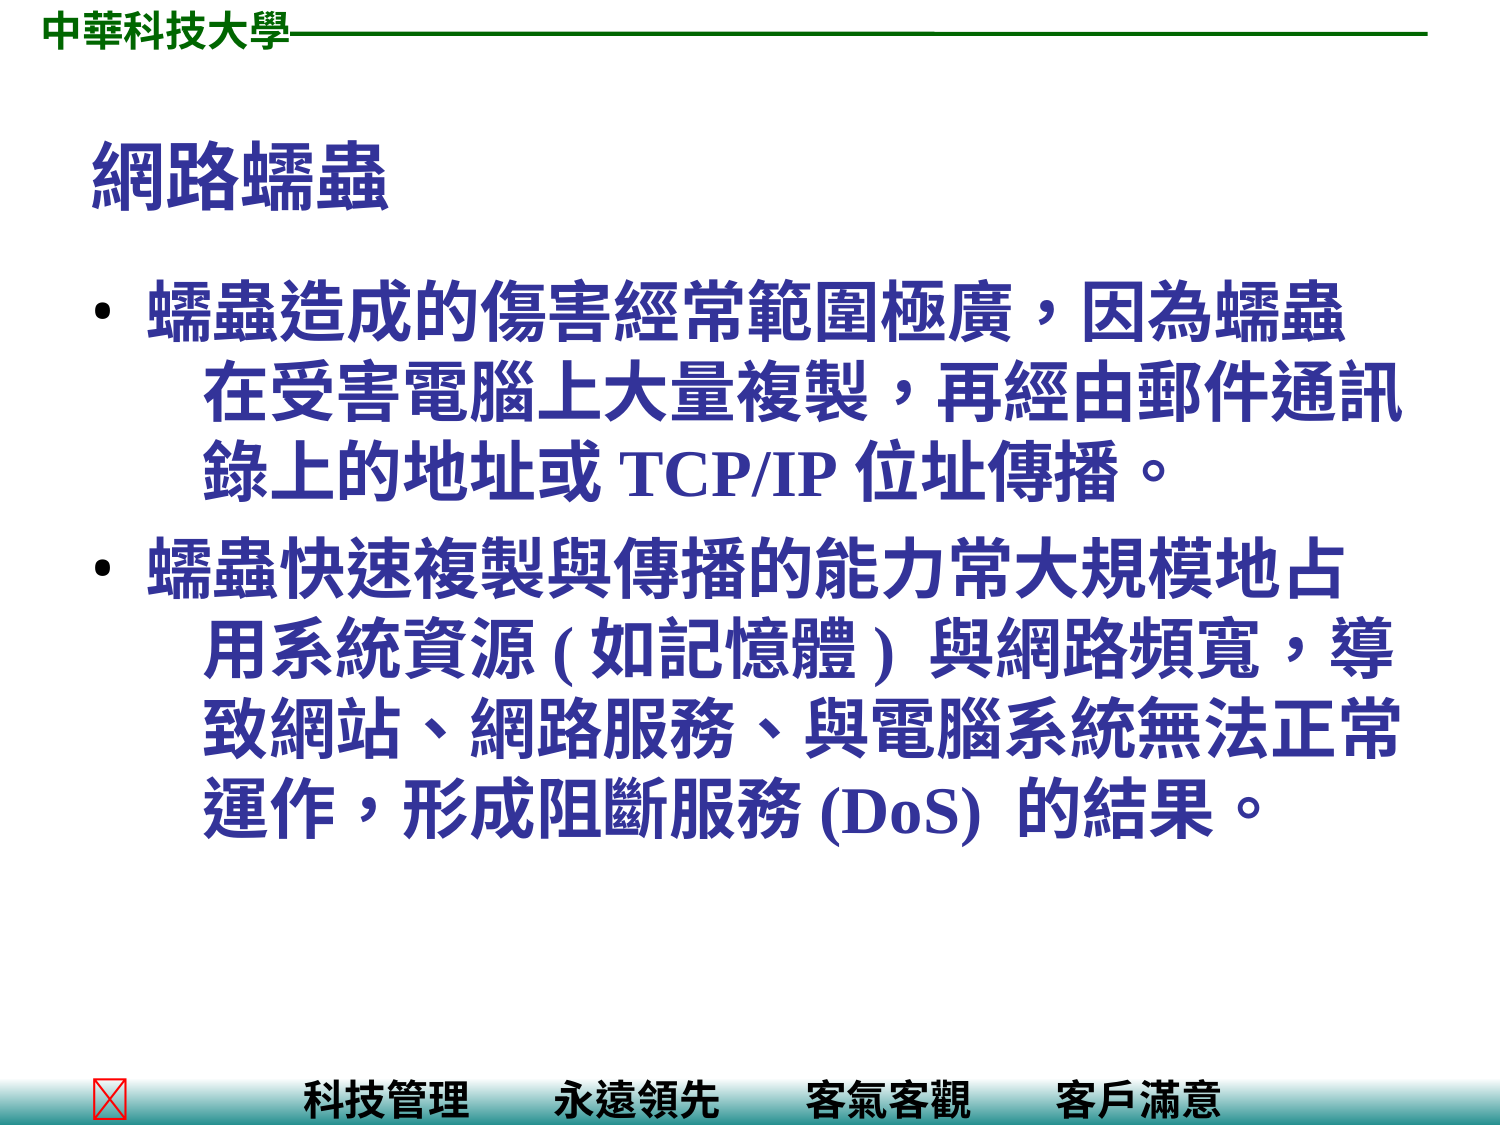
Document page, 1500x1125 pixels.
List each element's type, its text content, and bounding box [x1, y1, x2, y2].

title 網路蠕蟲 [75, 112, 1426, 238]
list 蠕蟲造成的傷害經常範圍極廣，因為蠕蟲在受害電腦上大量複製，再經由郵件通訊錄上的地址或TCP/IP位址傳播。 蠕蟲快速複製與傳播的能力常大規模地占用系統資源(如記憶體) 與網路頻寬，導致網站、網路服務、與電腦系統無法正常運作，形成阻斷服務(DoS) 的結果。 [75, 262, 1426, 1005]
